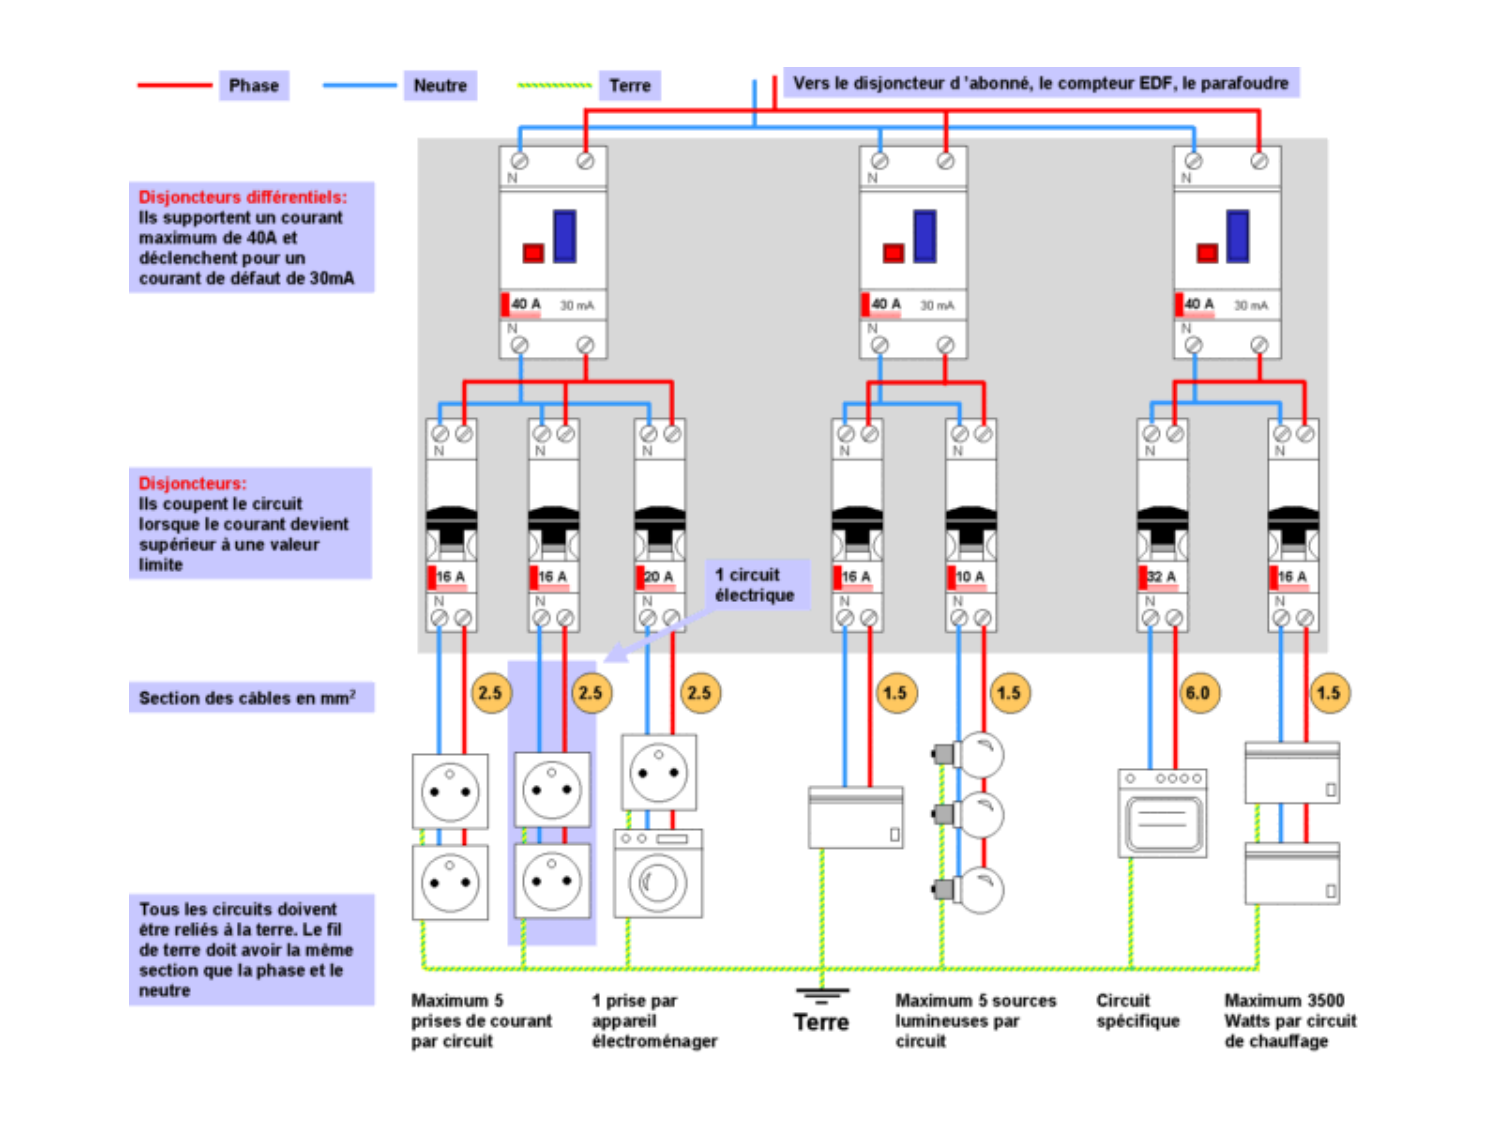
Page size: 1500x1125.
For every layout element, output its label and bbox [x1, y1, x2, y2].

picture [129, 67, 1371, 1058]
